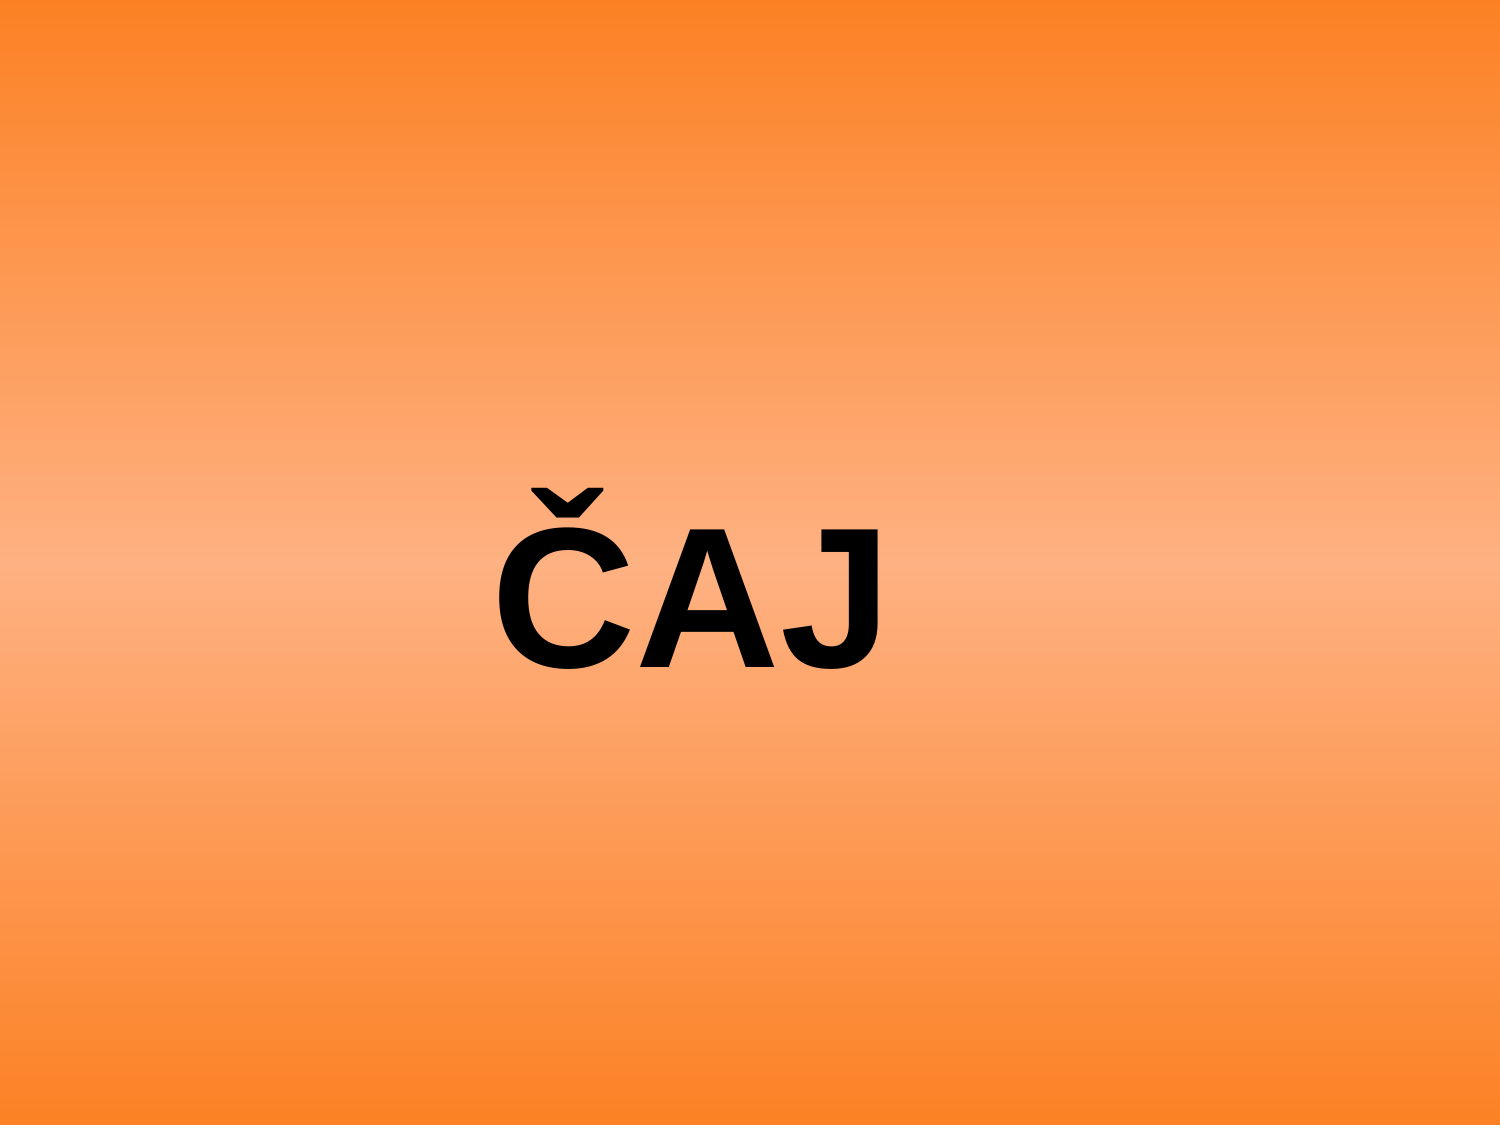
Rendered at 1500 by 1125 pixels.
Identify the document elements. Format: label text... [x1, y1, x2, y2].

list ČAJ [128, 459, 1254, 715]
